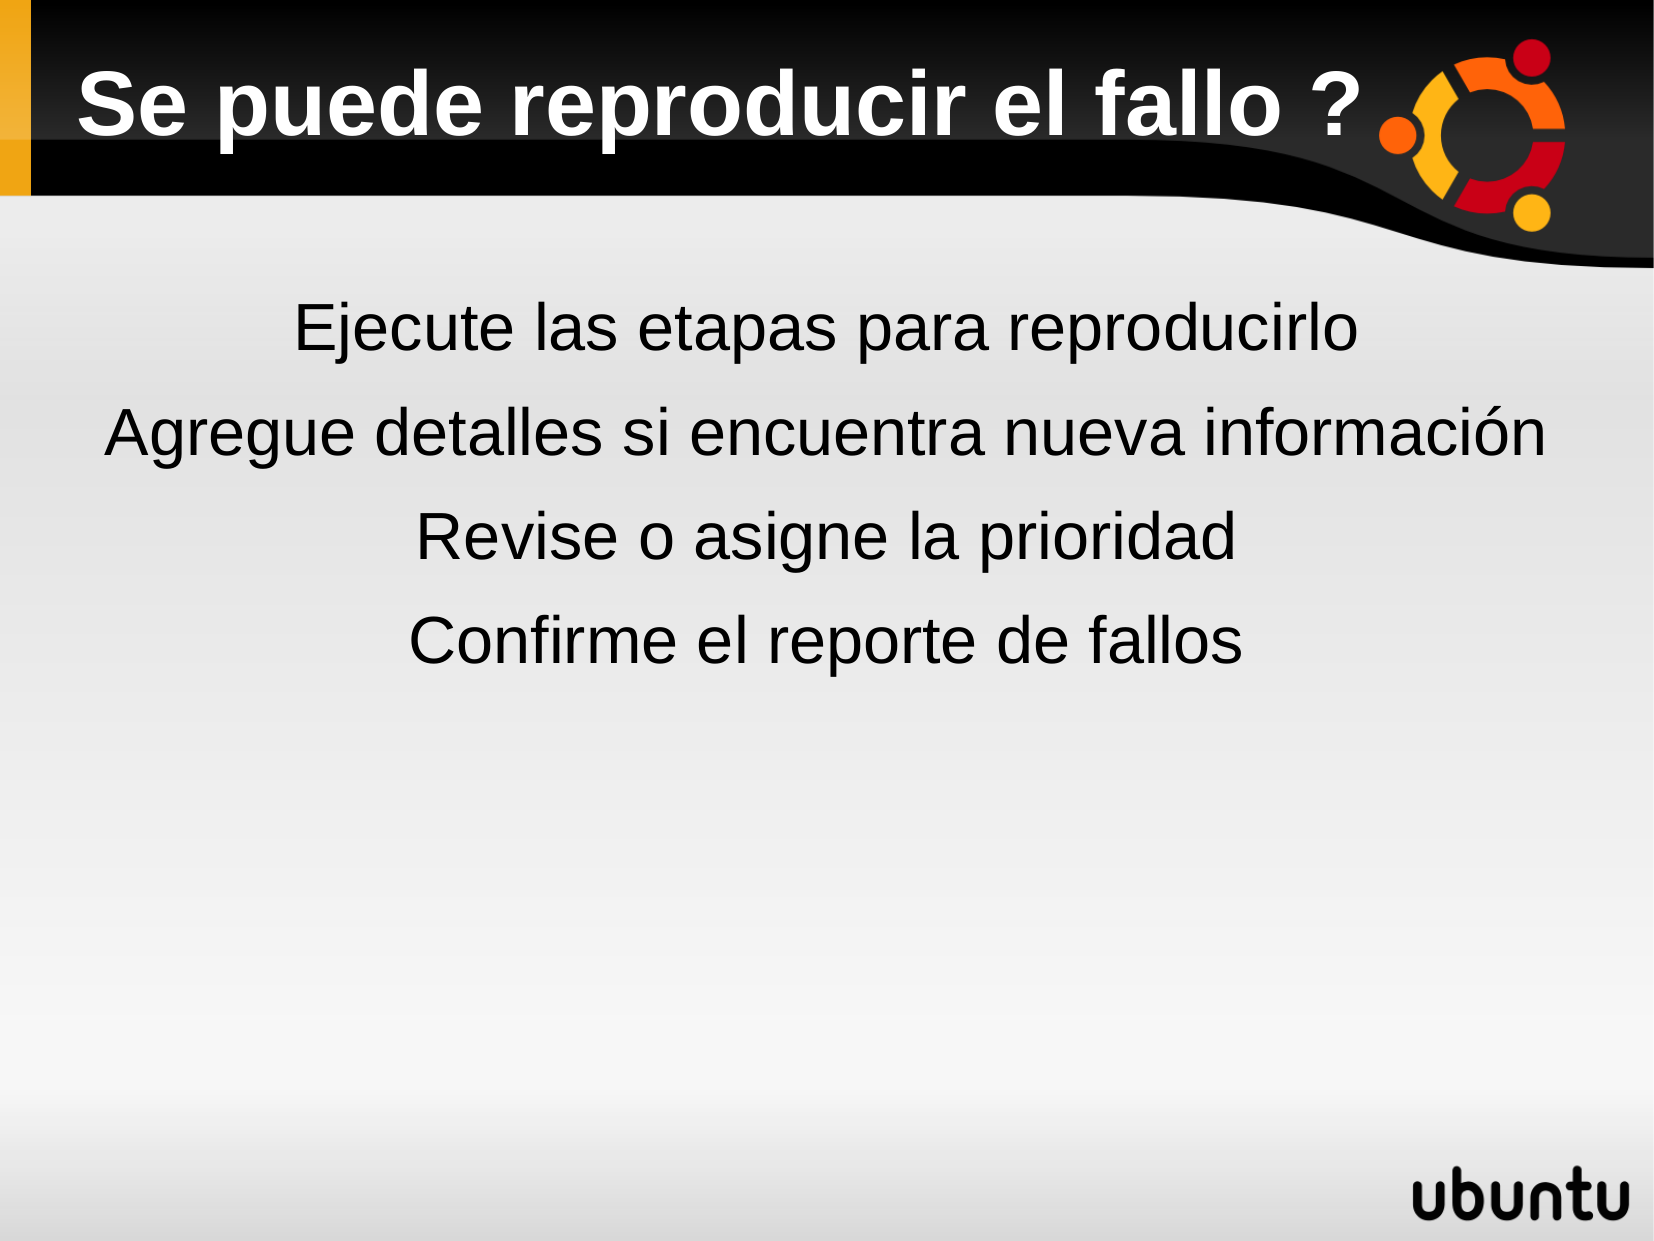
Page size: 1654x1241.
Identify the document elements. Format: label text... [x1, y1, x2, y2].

picture [0, 0, 1654, 1241]
list Ejecute las etapas para reproducirlo Agregue detalles si encuentra nueva información Revise o asigne la prioridad Confirme el reporte de fallos [82, 290, 1571, 1109]
title Se puede reproducir el fallo ? [76, 0, 1565, 208]
